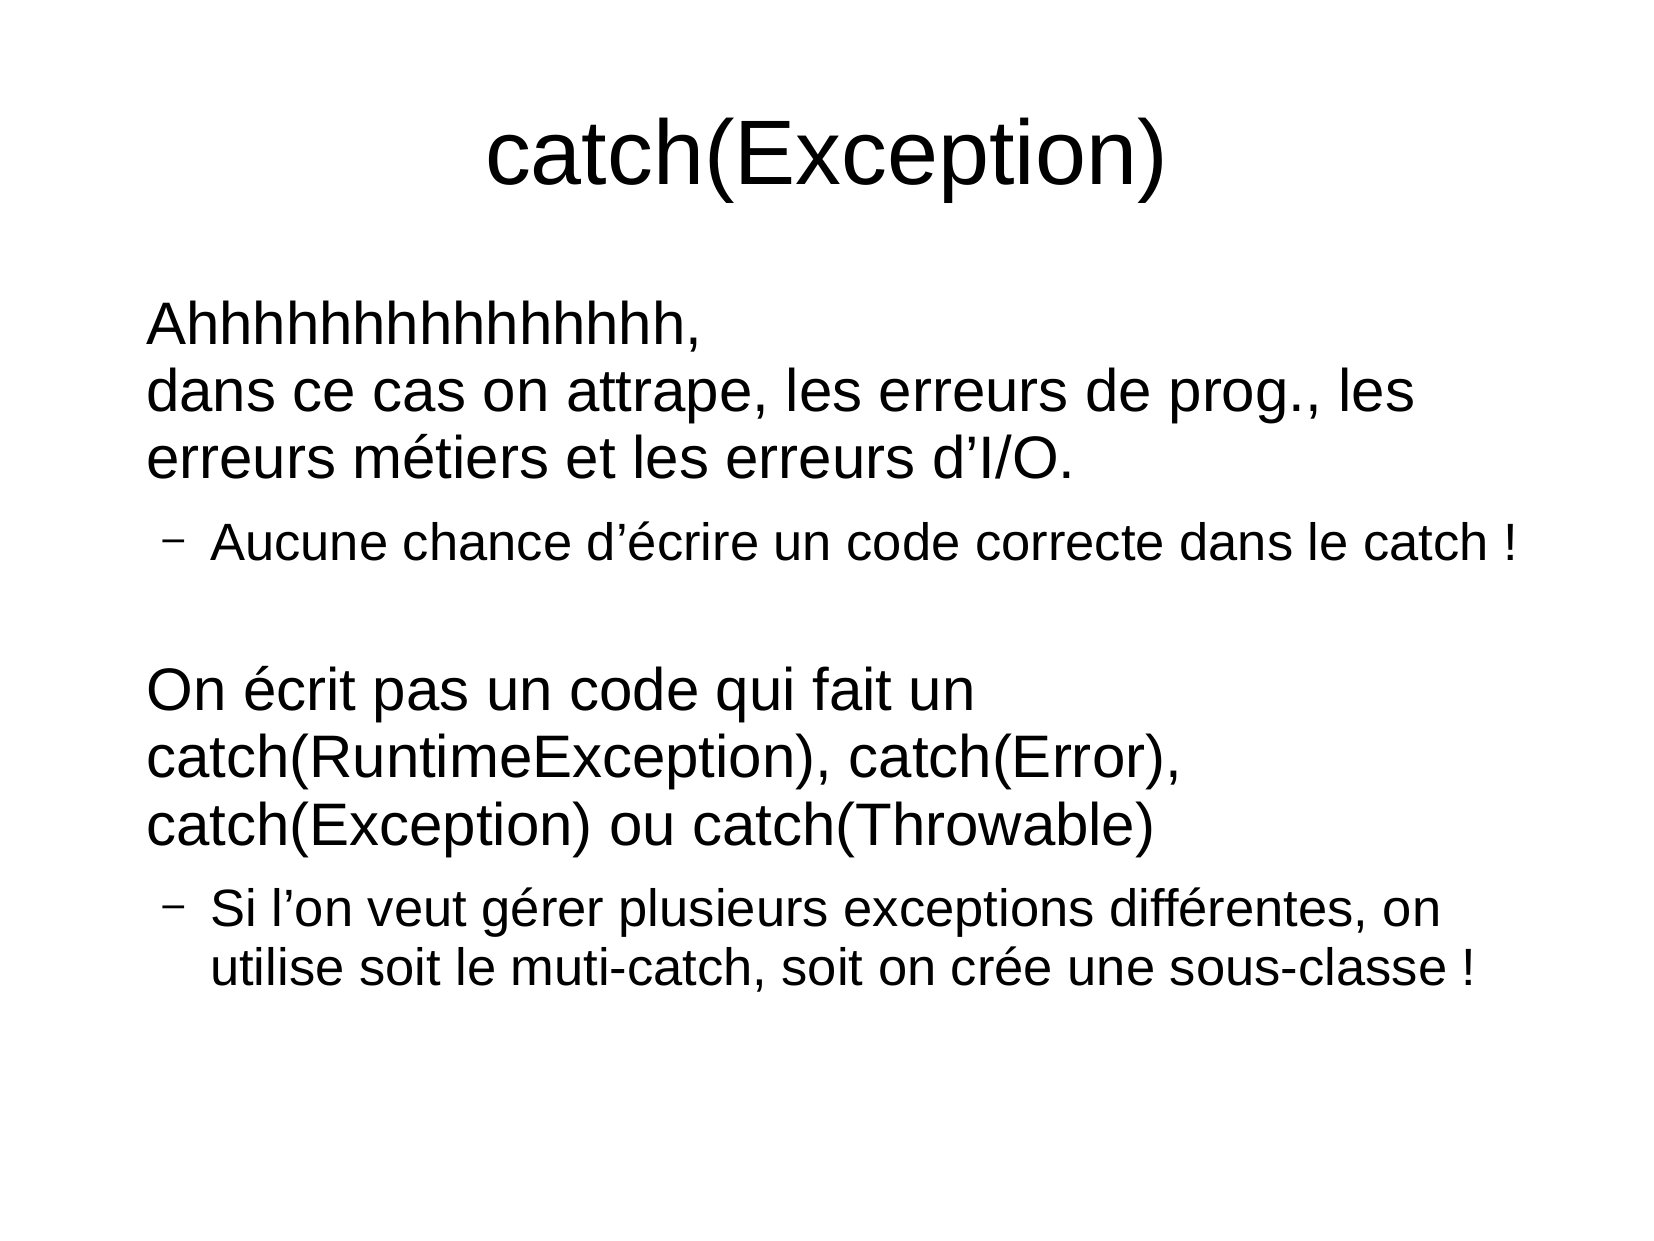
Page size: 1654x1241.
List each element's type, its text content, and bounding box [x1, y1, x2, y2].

title catch(Exception) [82, 49, 1571, 257]
list Ahhhhhhhhhhhhhhh, dans ce cas on attrape, les erreurs de prog., les erreurs métiers et les erreurs d’I/O. Aucune chance d’écrire un code correcte dans le catch ! On écrit pas un code qui fait un catch(RuntimeException), catch(Error), catch(Exception) ou catch(Throwable) Si l’on veut gérer plusieurs exceptions différentes, on utilise soit le muti-catch, soit on crée une sous-classe ! [82, 290, 1571, 1010]
